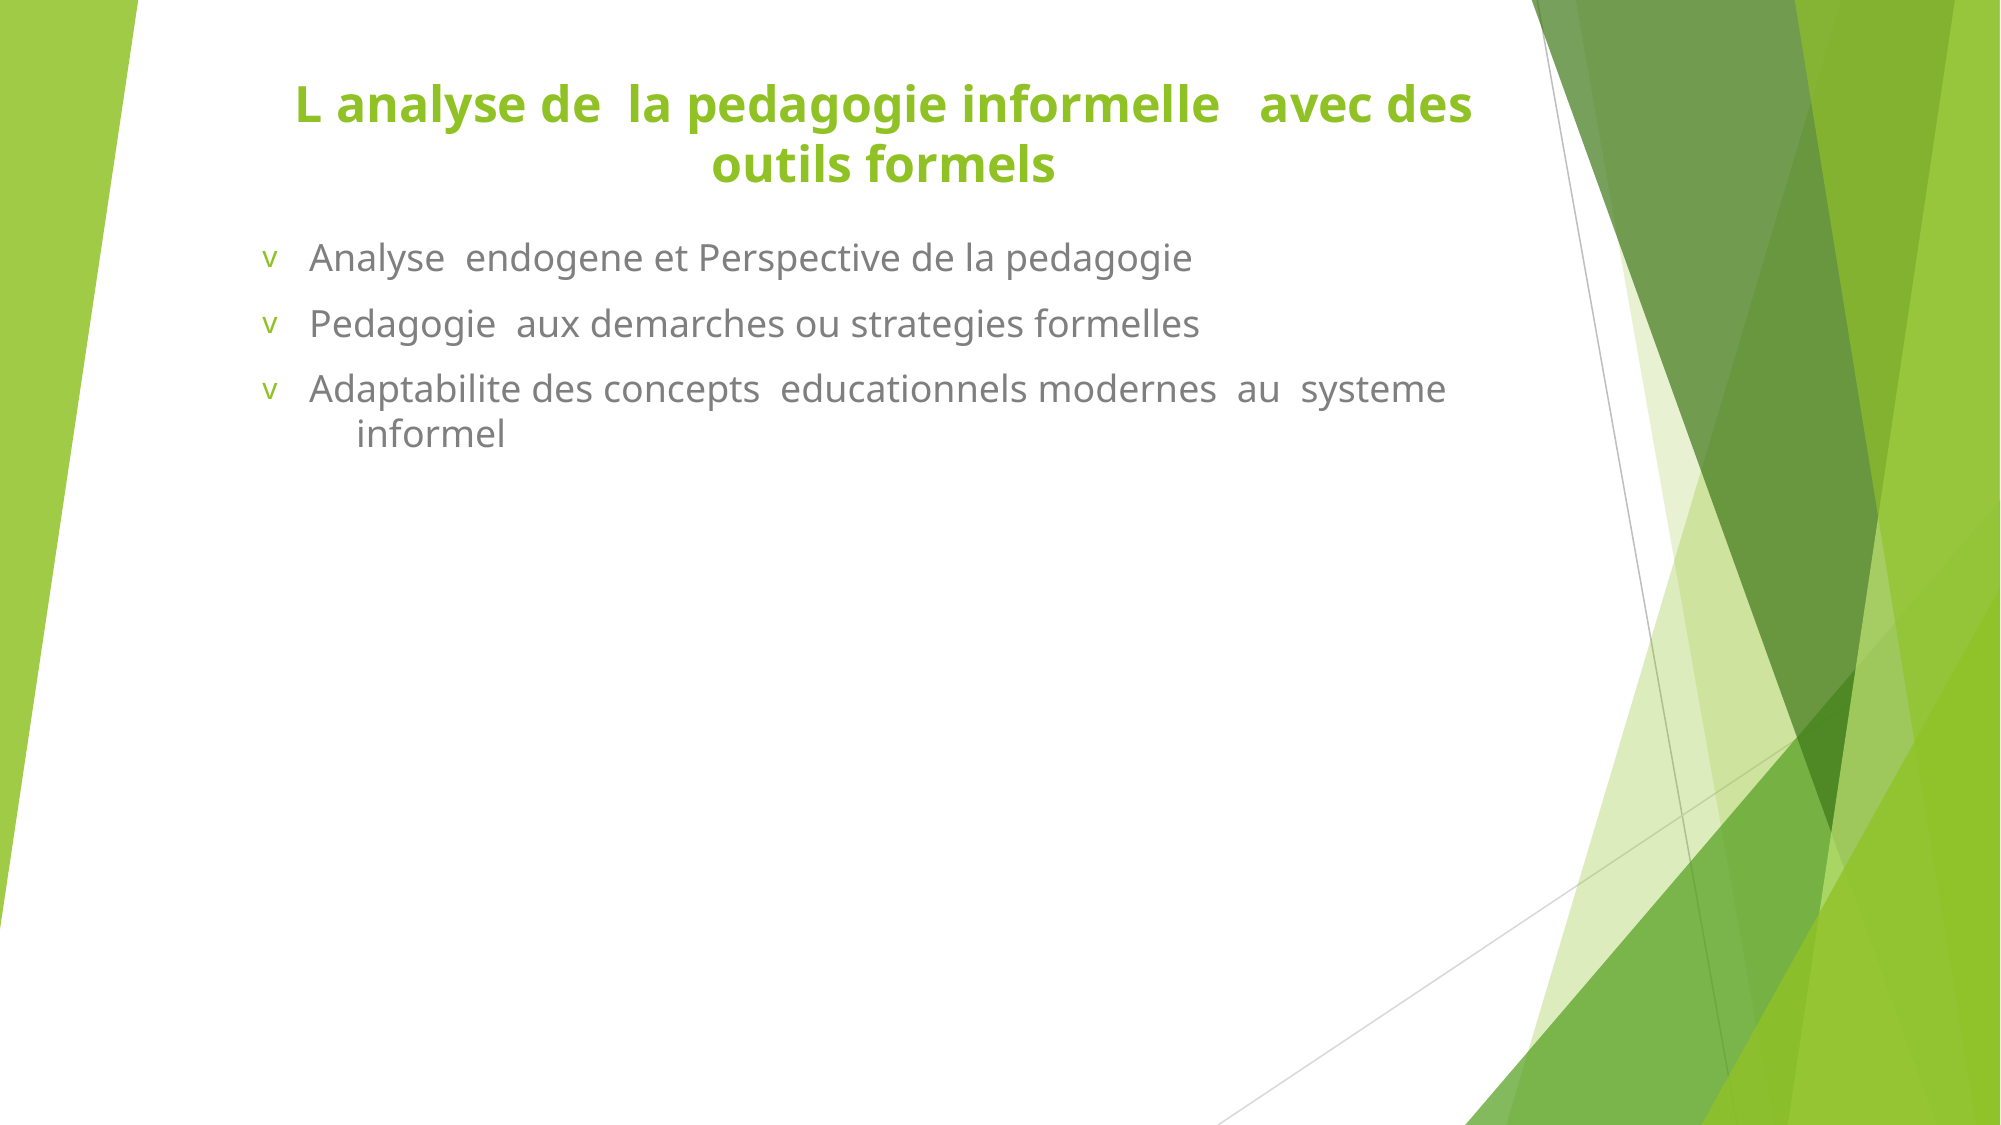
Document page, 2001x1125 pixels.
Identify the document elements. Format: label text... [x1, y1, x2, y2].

subtitle Analyse endogene et Perspective de la pedagogie Pedagogie aux demarches ou strategies formelles Adaptabilite des concepts educationnels modernes au systeme informel [247, 226, 1522, 563]
title L analyse de la pedagogie informelle avec des outils formels [247, 39, 1522, 200]
